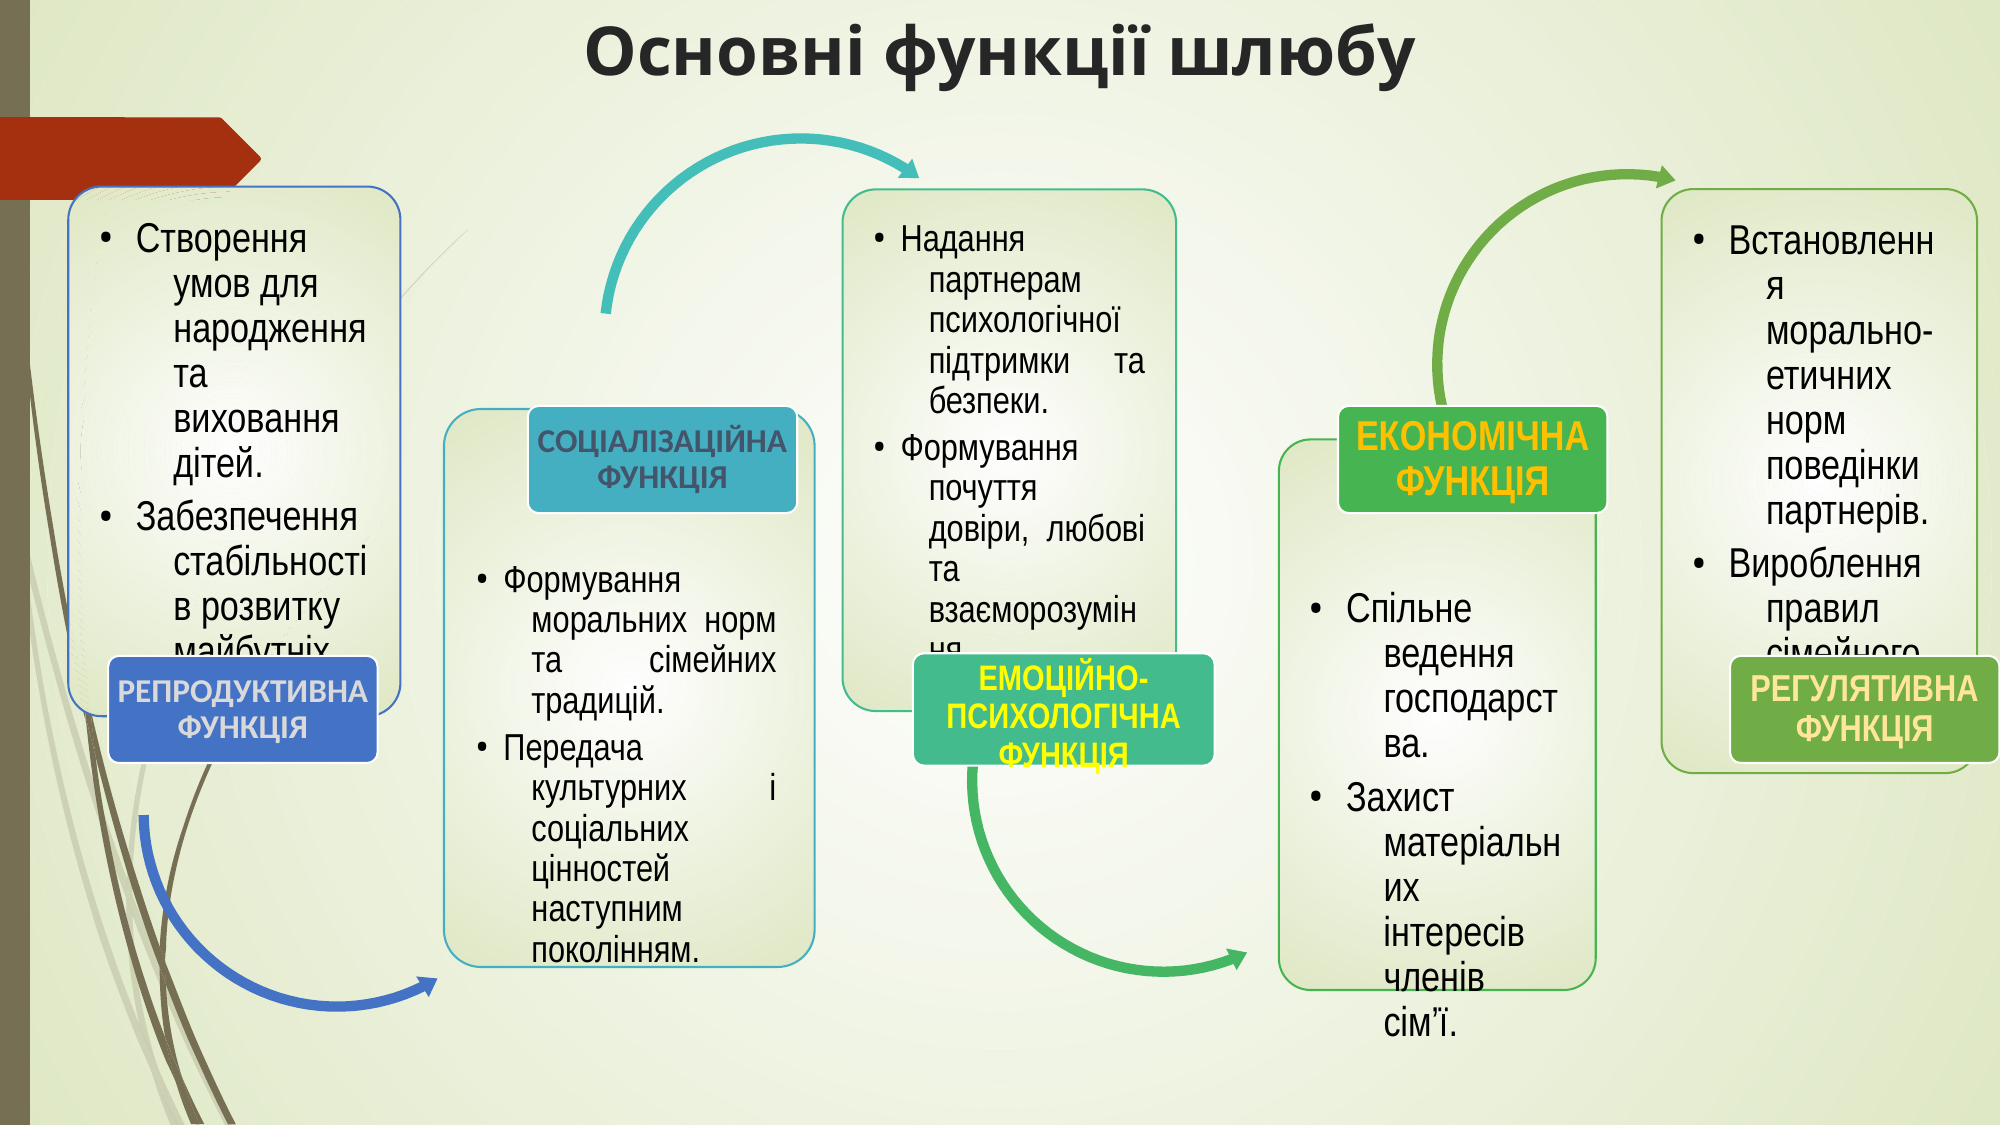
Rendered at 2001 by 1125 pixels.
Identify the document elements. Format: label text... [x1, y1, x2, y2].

text_box Встановлення морально-етичних норм поведінки партнерів. Вироблення правил сімейного співжиття [1661, 189, 1978, 774]
text_box [138, 814, 438, 1012]
text_box Спільне ведення господарства. Захист матеріальних інтересів членів сім’ї. [1278, 439, 1596, 991]
text_box [1432, 165, 1676, 405]
text_box [600, 133, 920, 315]
text_box Надання партнерам психологічної підтримки та безпеки. Формування почуття довіри, любові та взаєморозуміння. [842, 189, 1177, 712]
text_box ЕМОЦІЙНО-ПСИХОЛОГІЧНА ФУНКЦІЯ [912, 653, 1215, 766]
title Основні функції шлюбу [528, 0, 1472, 115]
text_box Формування моральних норм та сімейних традицій. Передача культурних і соціальних цінностей наступним поколінням. [443, 409, 815, 967]
text_box Створення умов для народження та виховання дітей. Забезпечення стабільності в розвитку майбутніх поколінь. [68, 186, 401, 717]
text_box СОЦІАЛІЗАЦІЙНА ФУНКЦІЯ [527, 405, 798, 514]
text_box РЕПРОДУКТИВНА ФУНКЦІЯ [108, 655, 378, 763]
text_box РЕГУЛЯТИВНА ФУНКЦІЯ [1730, 655, 2000, 763]
text_box [966, 766, 1248, 977]
text_box ЕКОНОМІЧНА ФУНКЦІЯ [1338, 405, 1608, 514]
